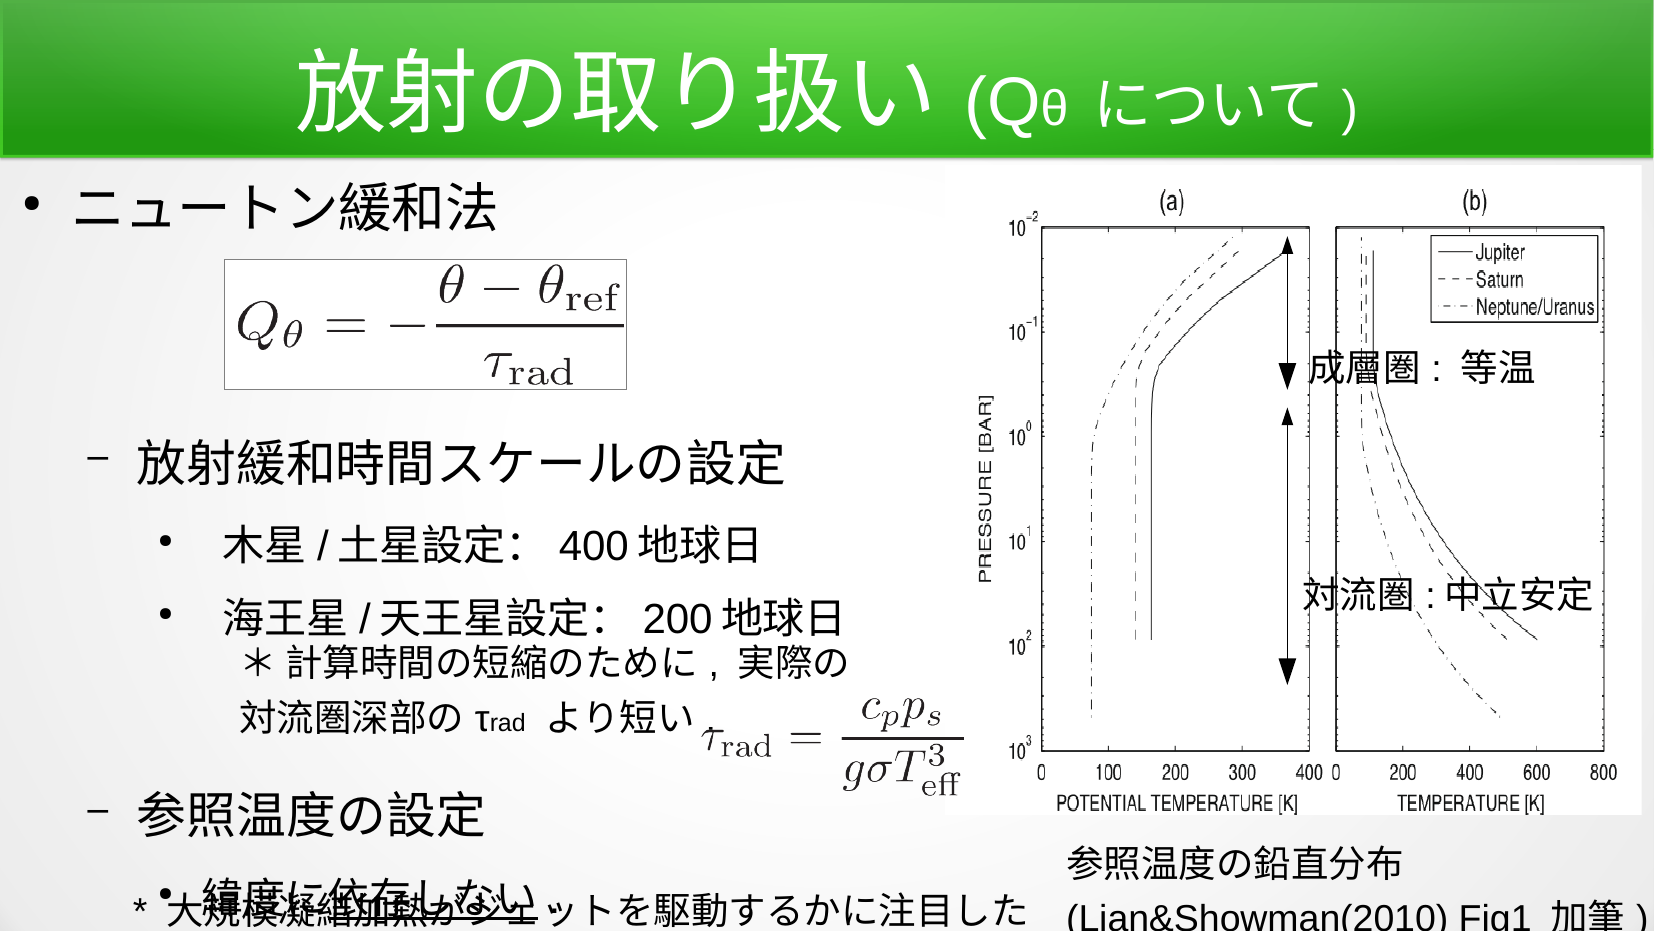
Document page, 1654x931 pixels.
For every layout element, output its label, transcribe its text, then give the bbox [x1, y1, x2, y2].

text_box ＊ 計算時間の短縮のために, 実際の対流圏深部のτrad より短い. [224, 625, 898, 728]
list ニュートン緩和法 放射緩和時間スケールの設定 木星/土星設定：400地球日 海王星/天王星設定：200地球日 参照温度の設定 緯度に依存しない. [5, 165, 922, 931]
picture [224, 259, 627, 390]
title 放射の取り扱い(Qθ について) [82, 32, 1571, 140]
picture [696, 165, 1642, 815]
text_box 対流圏:中立安定 [1287, 557, 1630, 616]
text_box 参照温度の鉛直分布(Lian&Showman(2010) Fig1 加筆) [1051, 826, 1654, 929]
text_box * 大規模凝結加熱がジェットを駆動するかに注目したい. [118, 874, 1063, 931]
text_box 成層圏: 等温 [1293, 330, 1636, 390]
